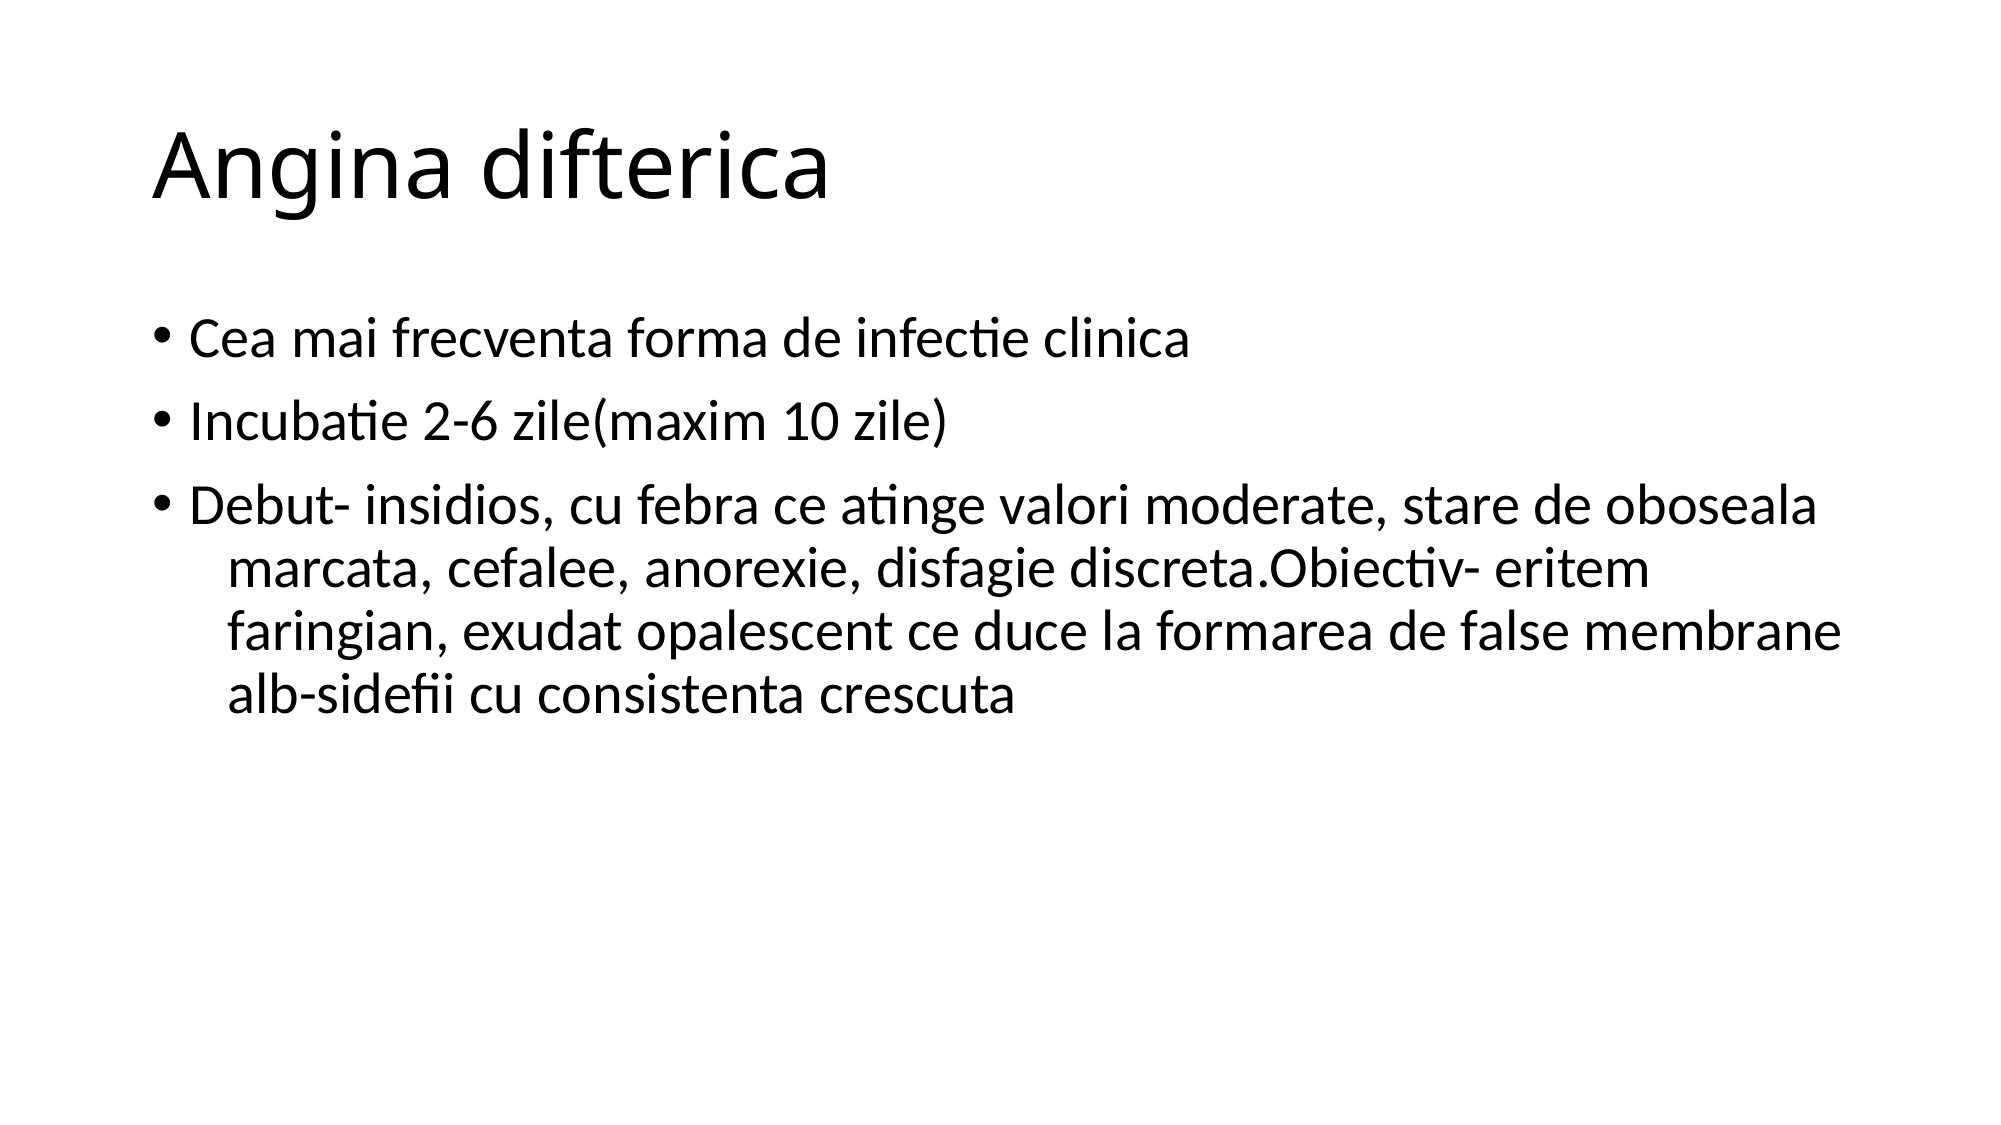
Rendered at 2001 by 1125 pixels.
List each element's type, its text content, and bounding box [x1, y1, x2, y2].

list Cea mai frecventa forma de infectie clinica Incubatie 2-6 zile(maxim 10 zile) Debut- insidios, cu febra ce atinge valori moderate, stare de oboseala marcata, cefalee, anorexie, disfagie discreta.Obiectiv- eritem faringian, exudat opalescent ce duce la formarea de false membrane alb-sidefii cu consistenta crescuta [137, 299, 1863, 1014]
title Angina difterica [137, 59, 1863, 278]
